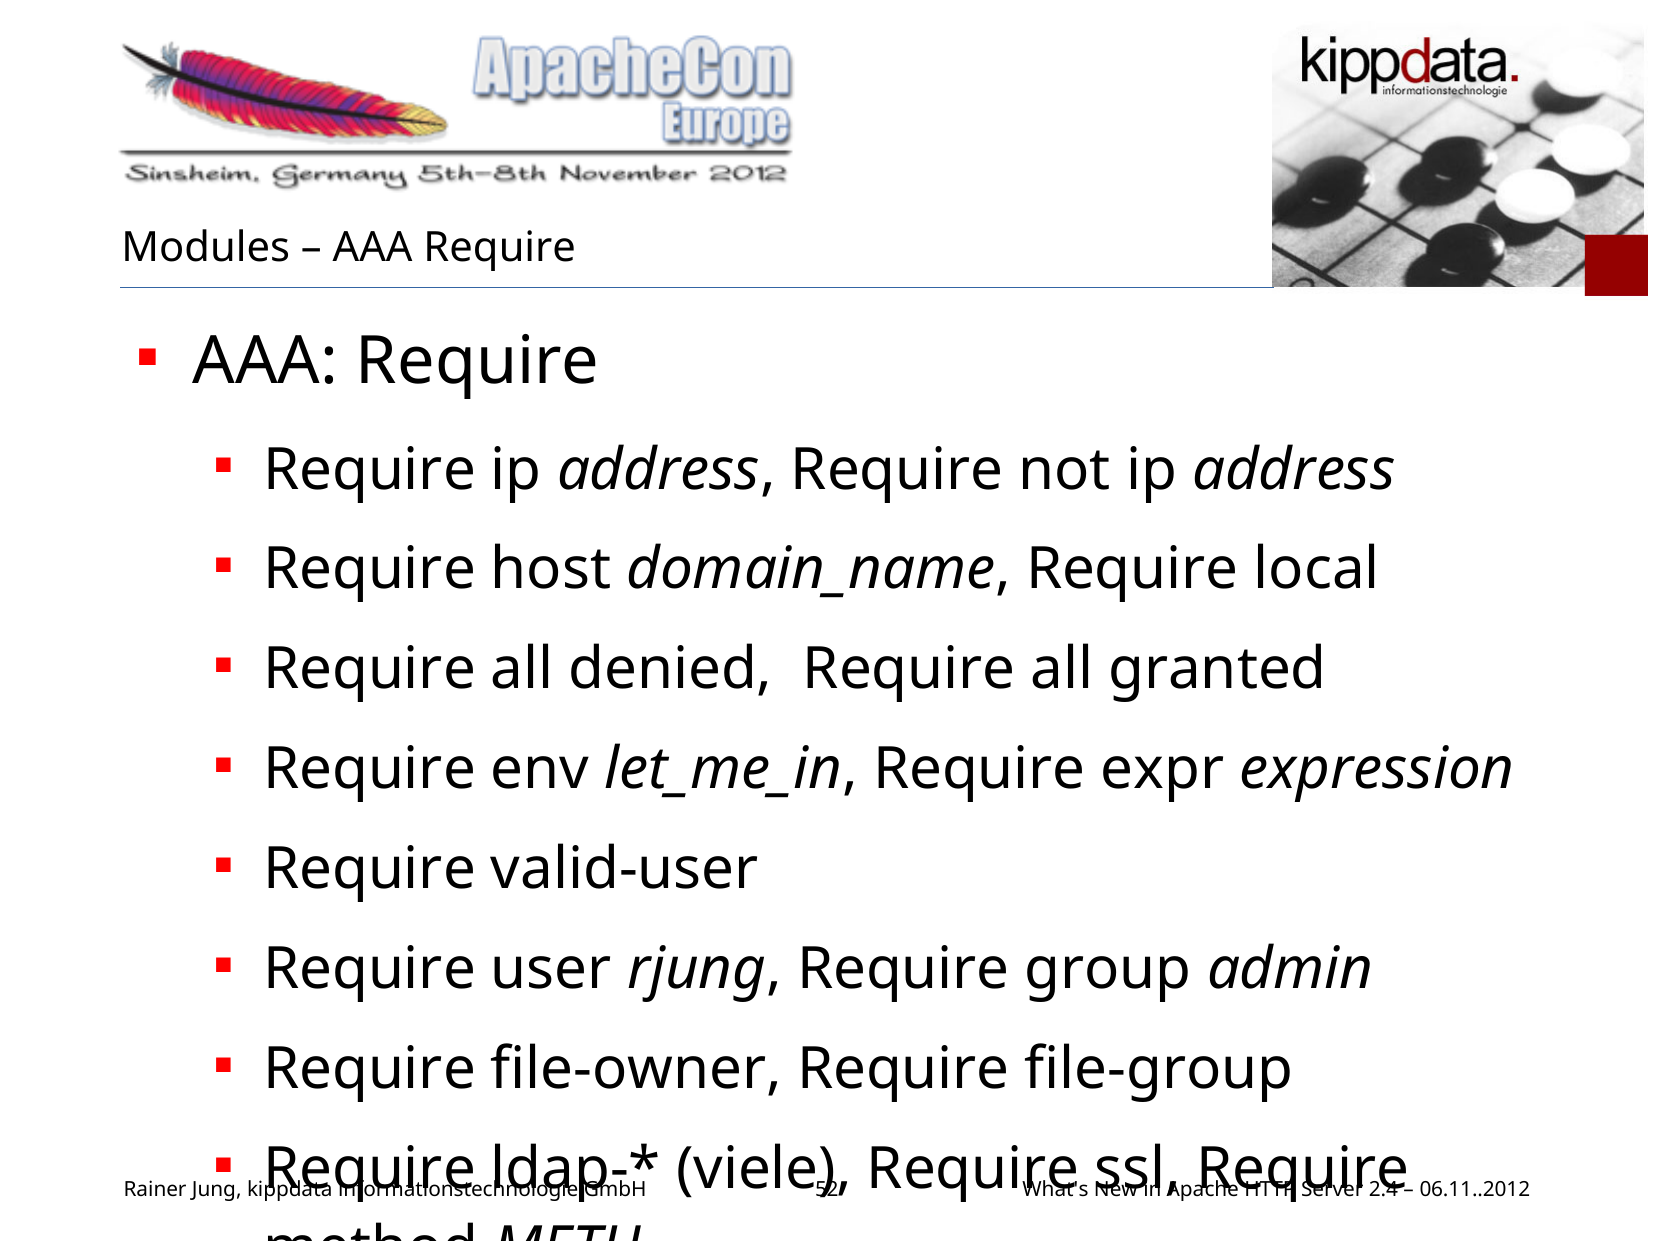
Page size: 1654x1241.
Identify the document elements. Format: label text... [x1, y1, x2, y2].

picture [1272, 5, 1648, 302]
list AAA: Require Require ip address, Require not ip address Require host domain_name, Require local Require all denied, Require all granted Require env let_me_in, Require expr expression Require valid-user Require user rjung, Require group admin Require file-owner, Require file-group Require ldap-* (viele), Require ssl, Require method METH [121, 312, 1534, 1150]
picture [113, 32, 797, 195]
title Modules – AAA Require [121, 204, 1242, 286]
